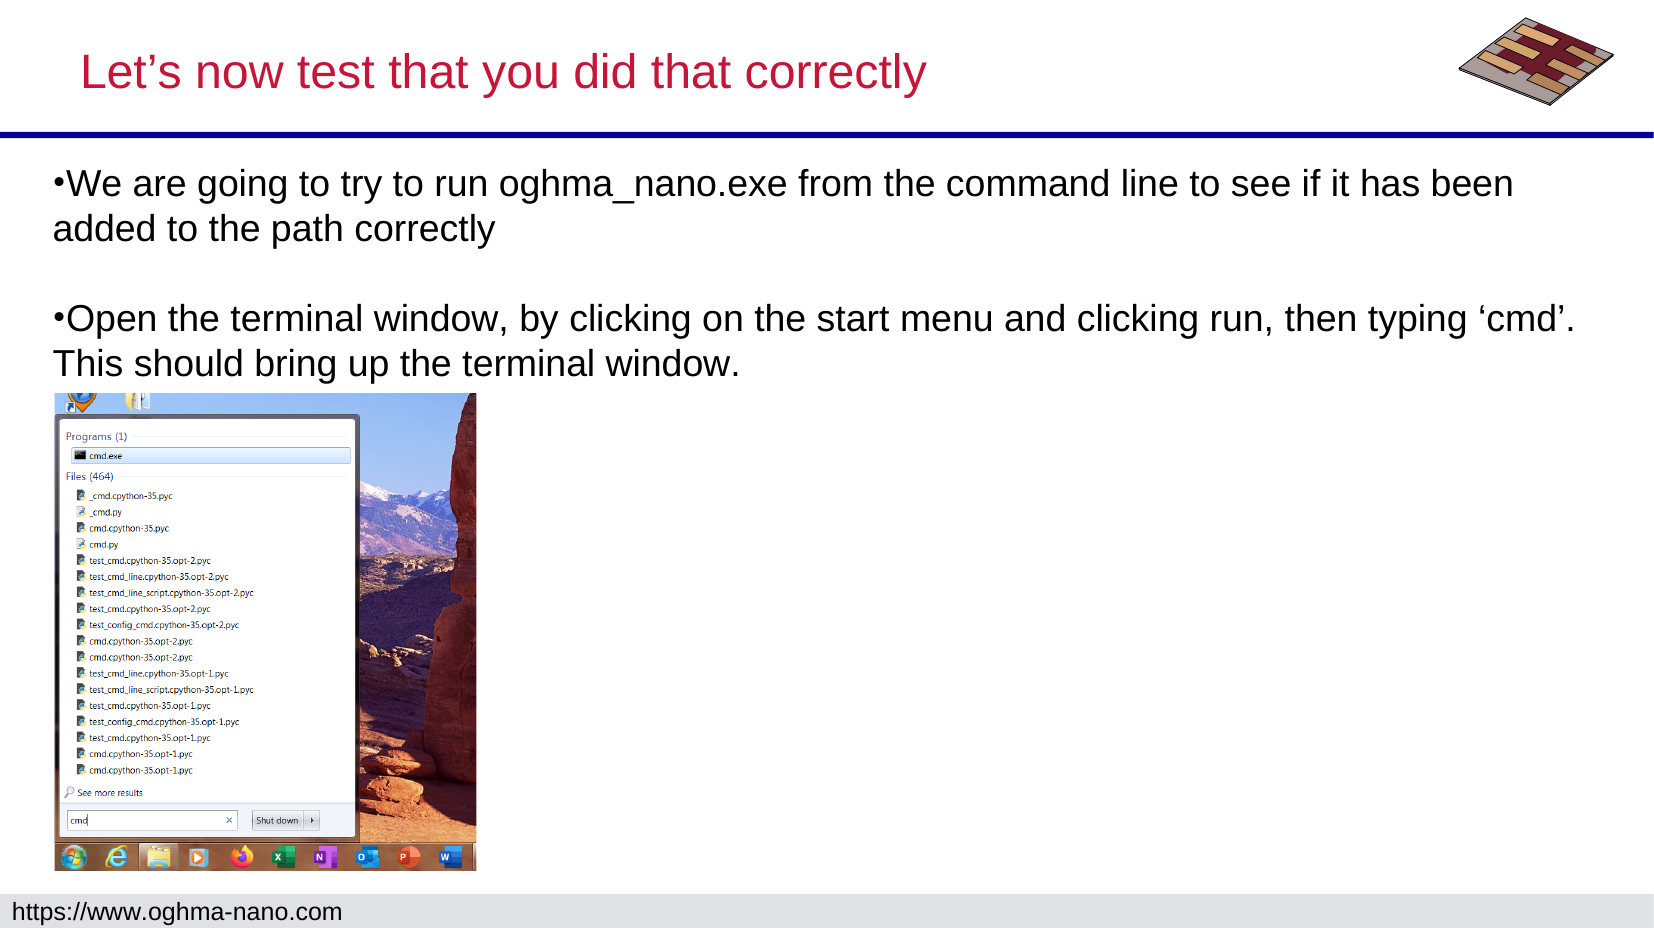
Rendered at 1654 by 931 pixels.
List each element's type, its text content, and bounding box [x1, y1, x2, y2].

title Let’s now test that you did that correctly [65, 28, 1430, 116]
picture [54, 393, 477, 871]
text_box We are going to try to run oghma_nano.exe from the command line to see if it has been added to the path correctly Open the terminal window, by clicking on the start menu and clicking run, then typing ‘cmd’. This should bring up the terminal window. [38, 151, 1613, 931]
